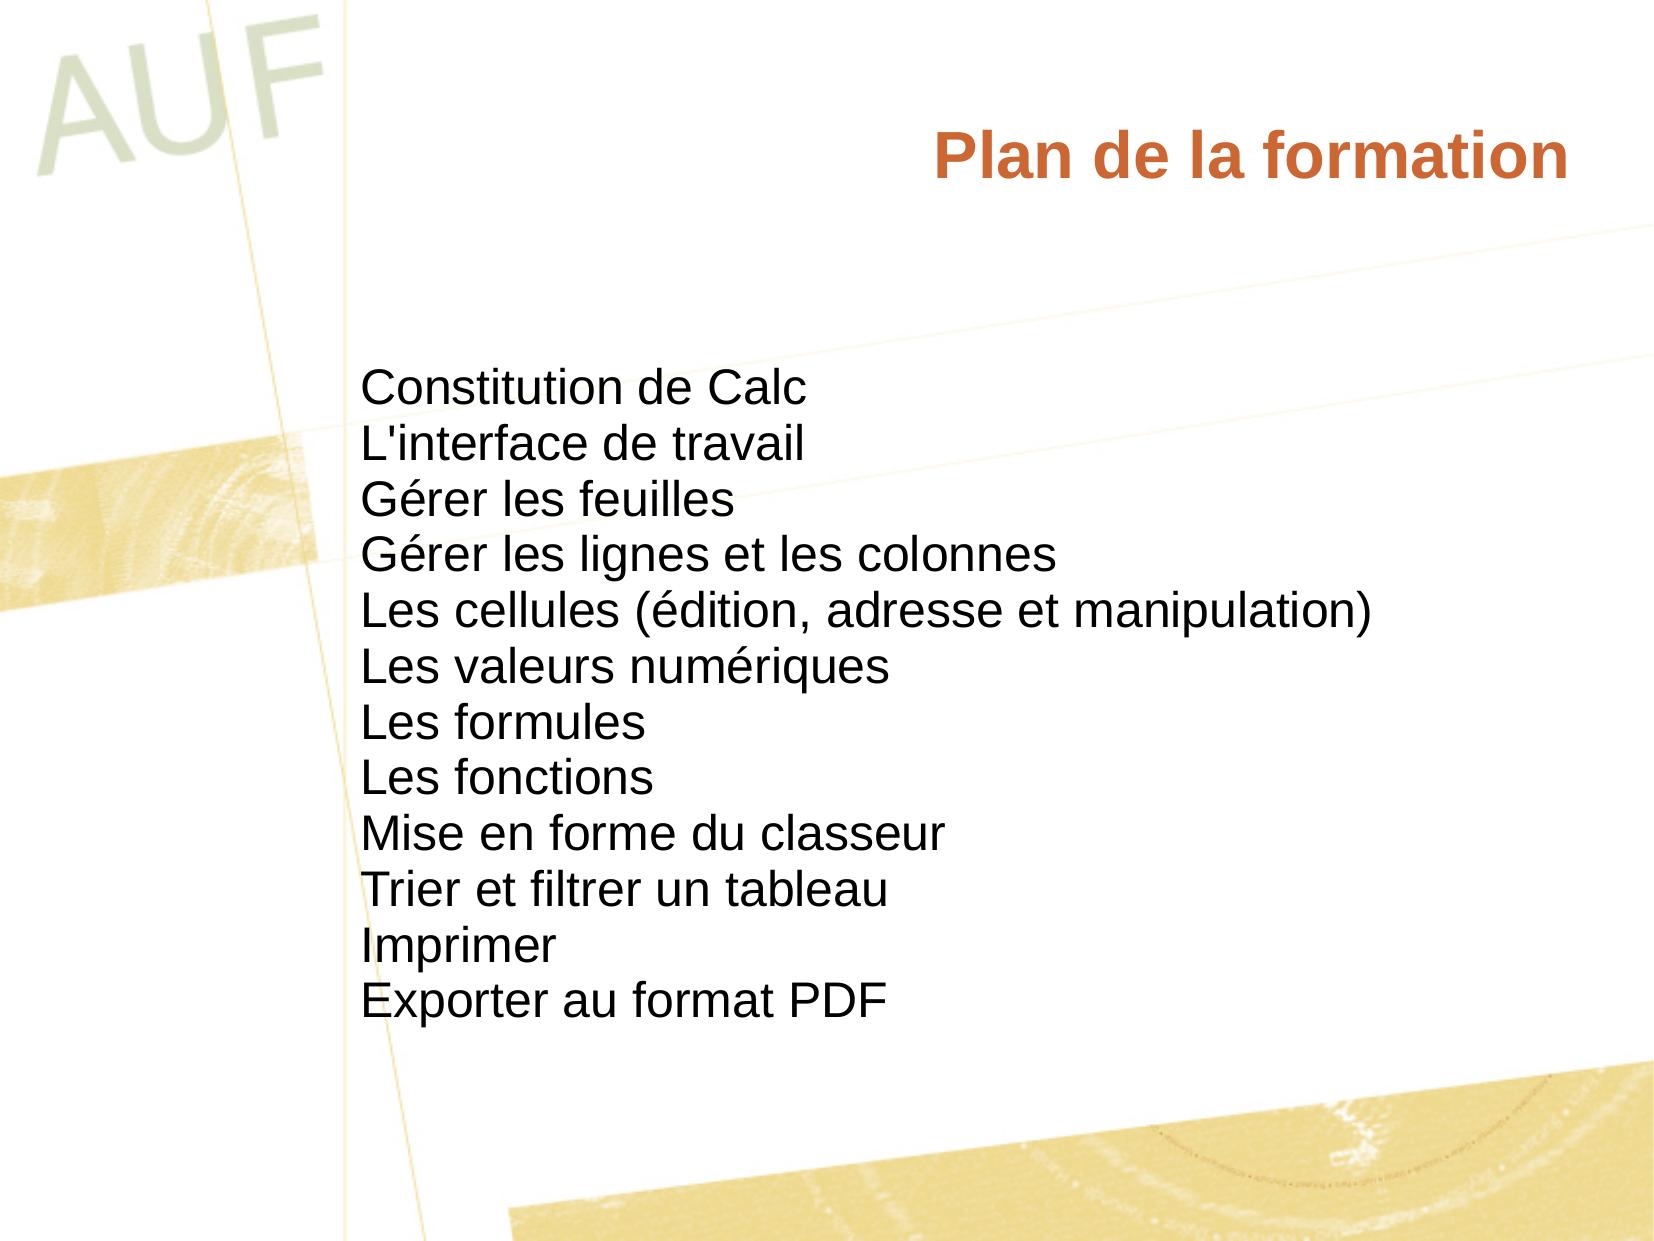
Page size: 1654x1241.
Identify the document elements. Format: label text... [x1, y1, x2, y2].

picture [0, 0, 1654, 1241]
text_box Constitution de Calc L'interface de travail Gérer les feuilles Gérer les lignes et les colonnes Les cellules (édition, adresse et manipulation) Les valeurs numériques Les formules Les fonctions Mise en forme du classeur Trier et filtrer un tableau Imprimer Exporter au format PDF [324, 295, 1571, 1093]
title Plan de la formation [324, 59, 1571, 252]
